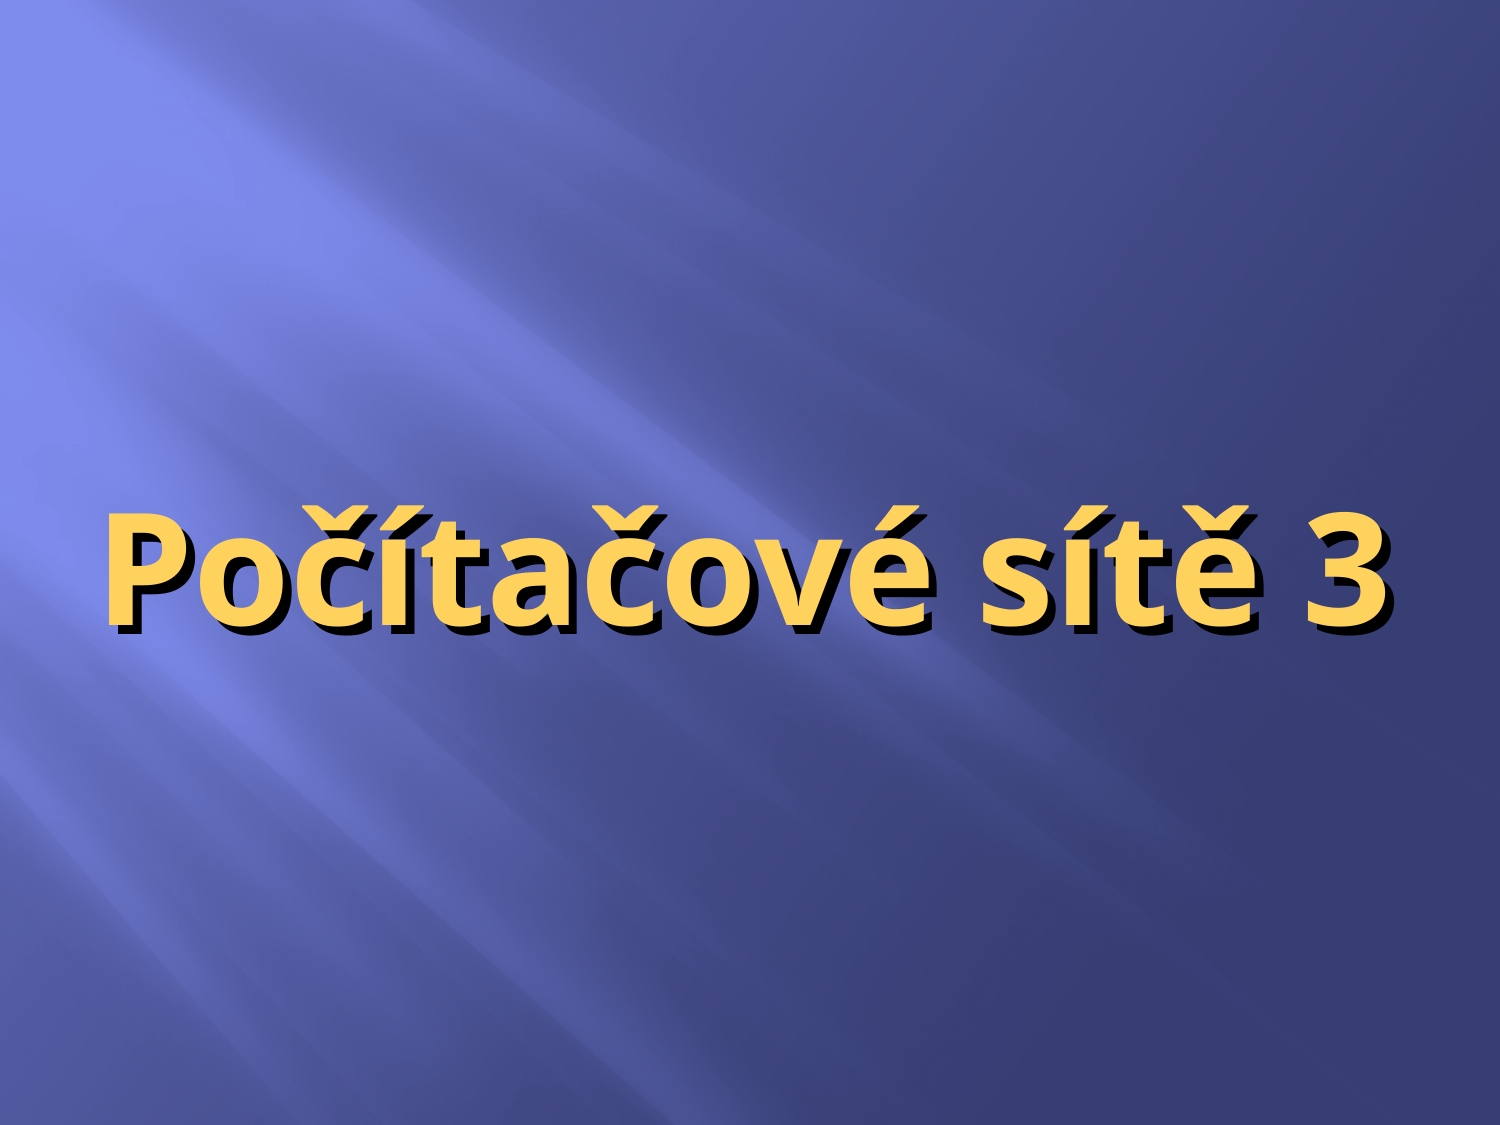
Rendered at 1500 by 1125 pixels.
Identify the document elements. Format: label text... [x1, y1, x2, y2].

title Počítačové sítě 3 [17, 385, 1471, 657]
